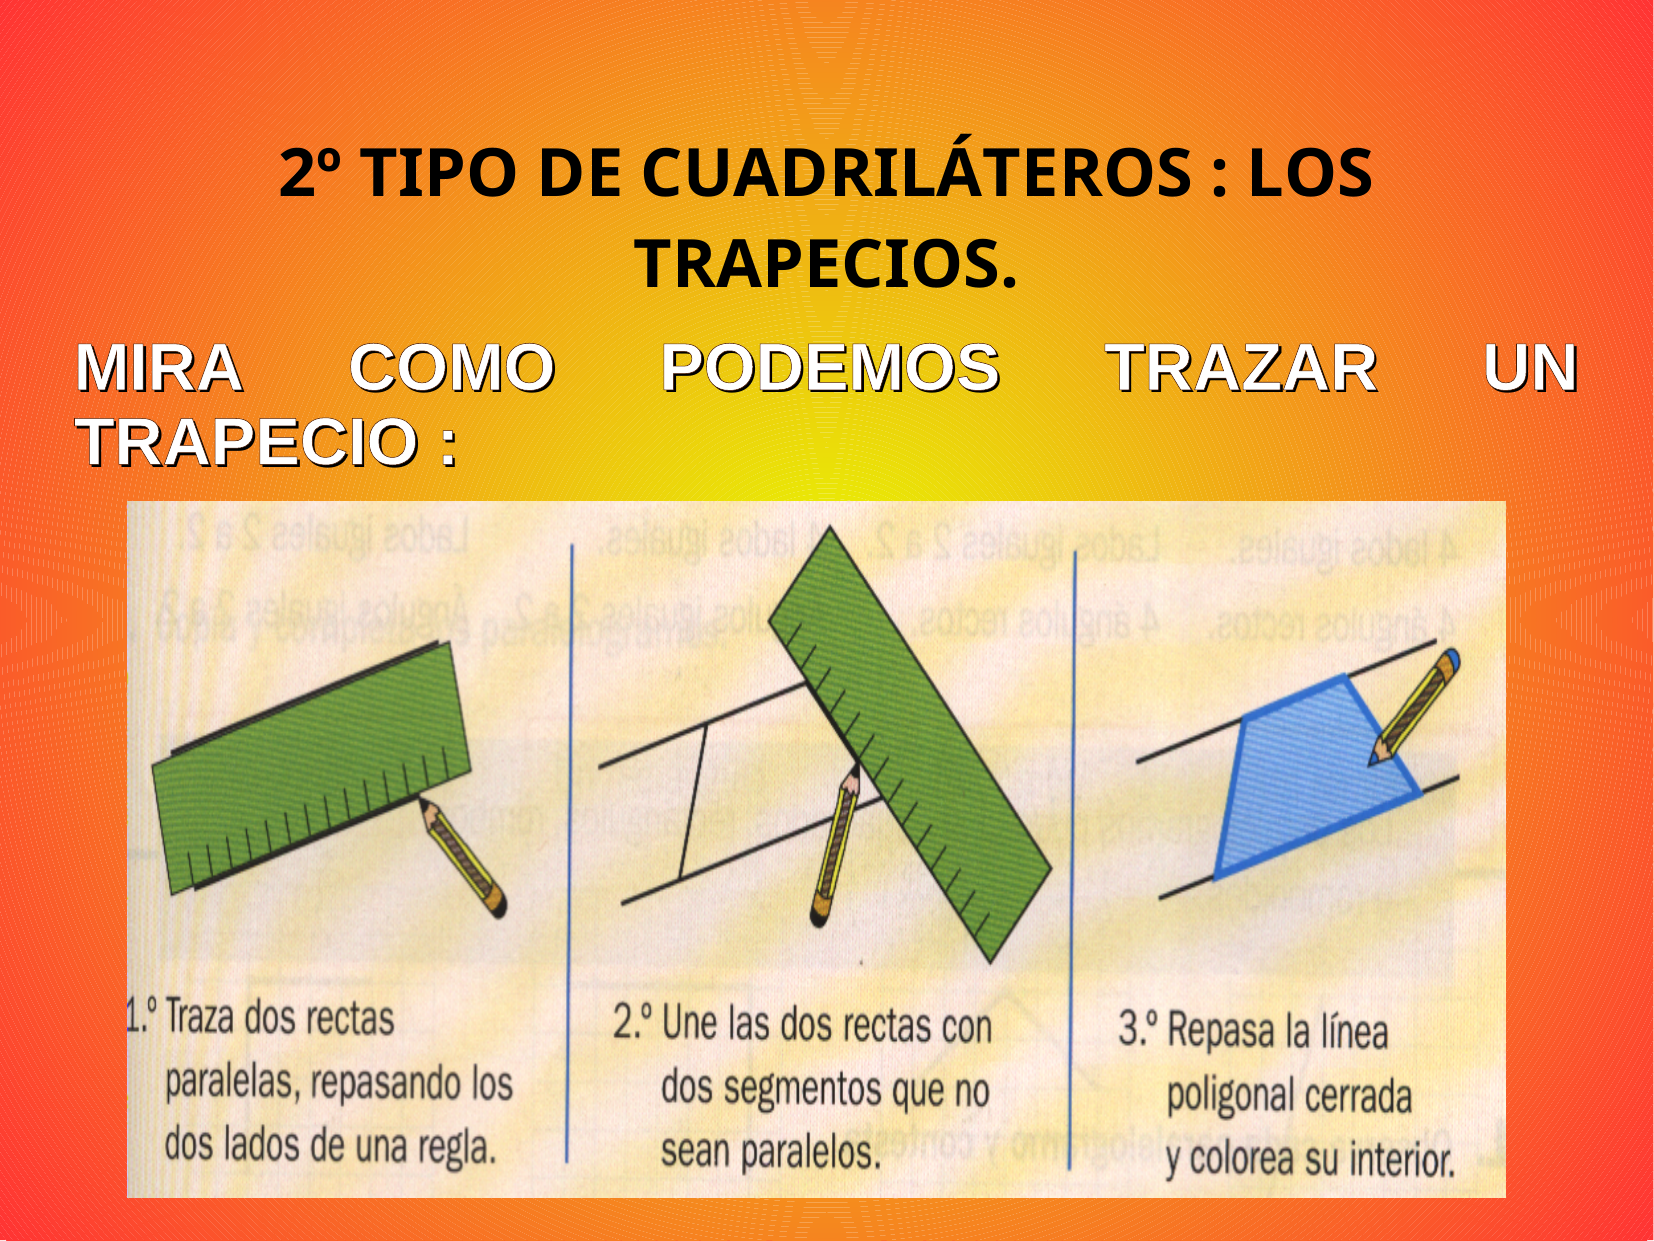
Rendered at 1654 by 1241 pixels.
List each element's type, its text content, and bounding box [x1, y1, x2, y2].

text_box MIRA COMO PODEMOS TRAZAR UN TRAPECIO : [59, 321, 1595, 562]
text_box 2º TIPO DE CUADRILÁTEROS : LOS TRAPECIOS. [118, 118, 1536, 321]
picture [127, 501, 1506, 1198]
